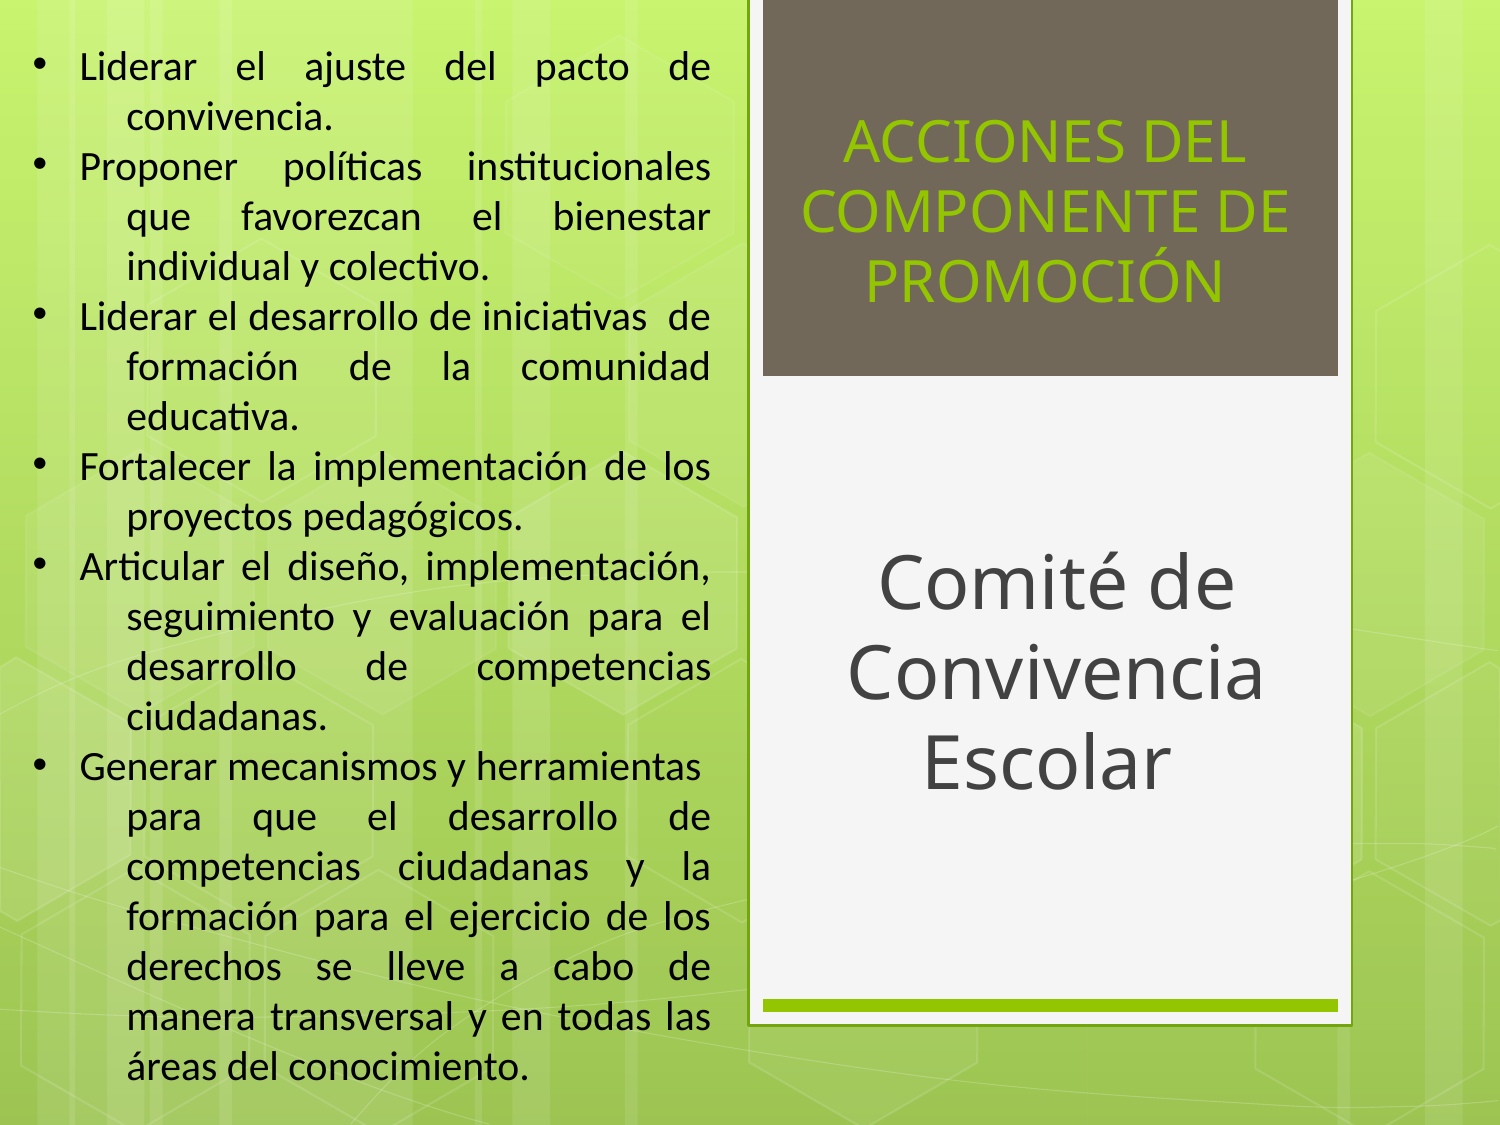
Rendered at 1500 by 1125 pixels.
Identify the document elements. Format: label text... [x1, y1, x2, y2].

text_box Liderar el ajuste del pacto de convivencia. Proponer políticas institucionales que favorezcan el bienestar individual y colectivo. Liderar el desarrollo de iniciativas de formación de la comunidad educativa. Fortalecer la implementación de los proyectos pedagógicos. Articular el diseño, implementación, seguimiento y evaluación para el desarrollo de competencias ciudadanas. Generar mecanismos y herramientas para que el desarrollo de competencias ciudadanas y la formación para el ejercicio de los derechos se lleve a cabo de manera transversal y en todas las áreas del conocimiento. [17, 30, 727, 1107]
subtitle Comité de Convivencia Escolar [785, 527, 1329, 634]
title ACCIONES DEL COMPONENTE DE PROMOCIÓN [773, 42, 1318, 322]
